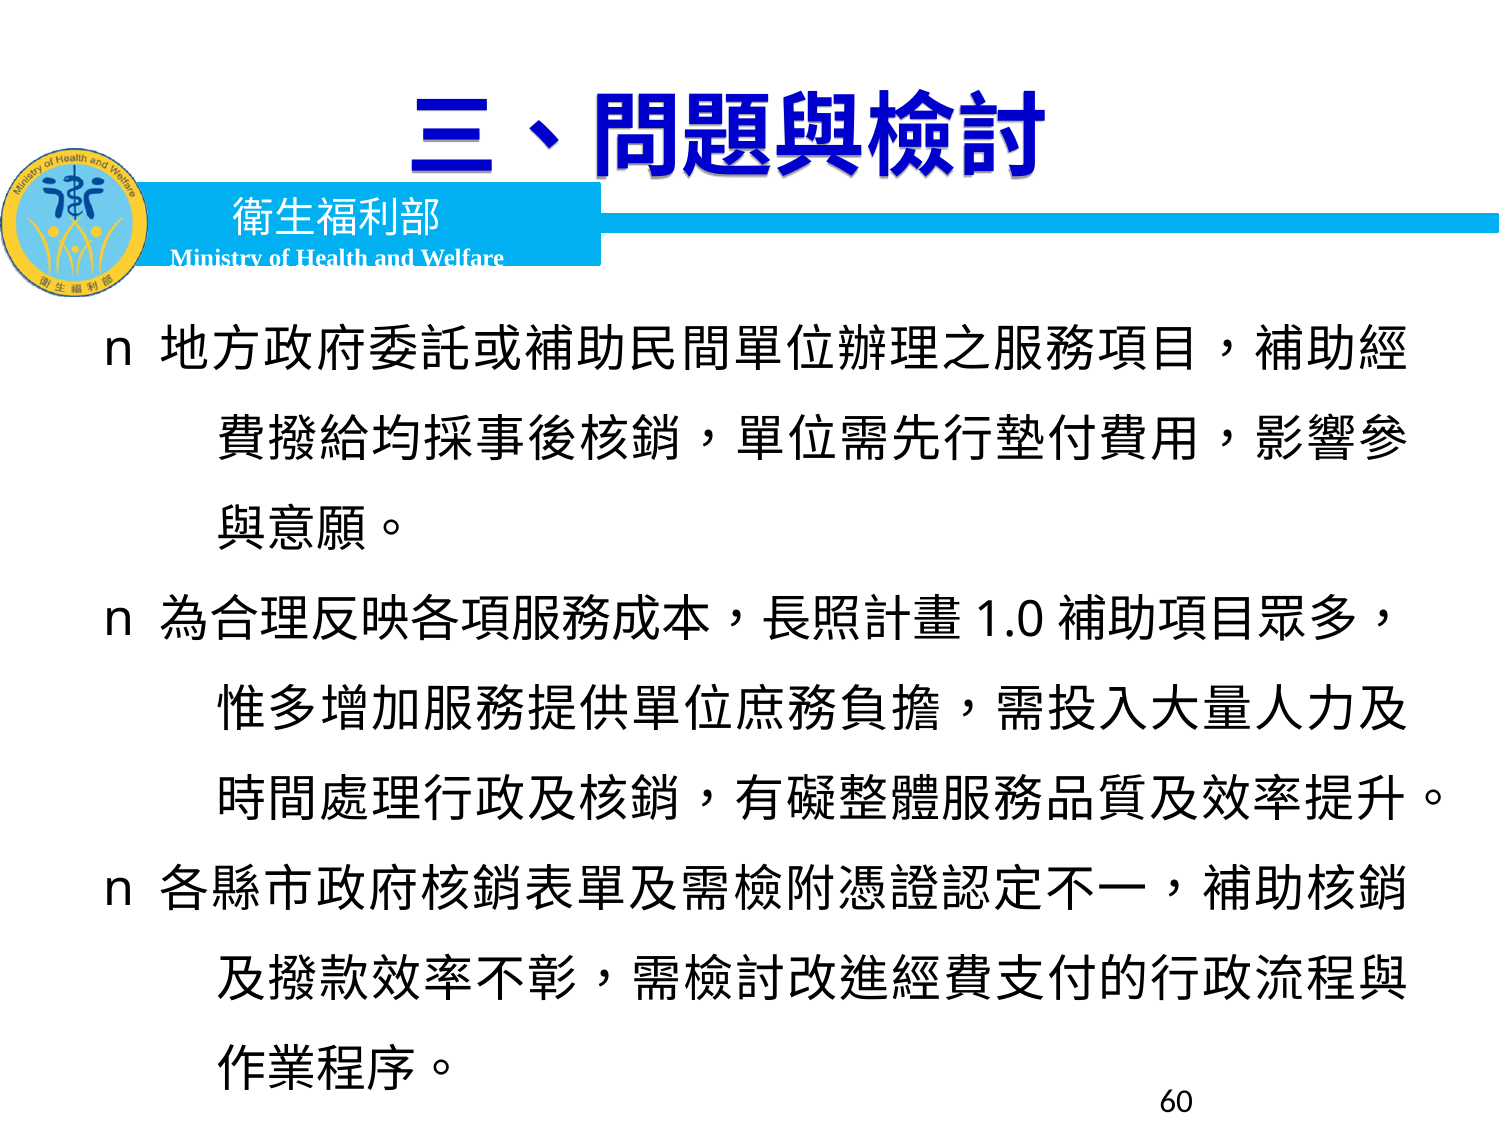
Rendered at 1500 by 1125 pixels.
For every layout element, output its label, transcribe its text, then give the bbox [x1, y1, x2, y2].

text_box 60 [1144, 1069, 1495, 1125]
text_box 地方政府委託或補助民間單位辦理之服務項目，補助經費撥給均採事後核銷，單位需先行墊付費用，影響參與意願。 為合理反映各項服務成本，長照計畫1.0補助項目眾多，惟多增加服務提供單位庶務負擔，需投入大量人力及時間處理行政及核銷，有礙整體服務品質及效率提升。 各縣市政府核銷表單及需檢附憑證認定不一，補助核銷及撥款效率不彰，需檢討改進經費支付的行政流程與作業程序。 [88, 279, 1423, 1104]
title 三、問題與檢討 [53, 38, 1404, 226]
